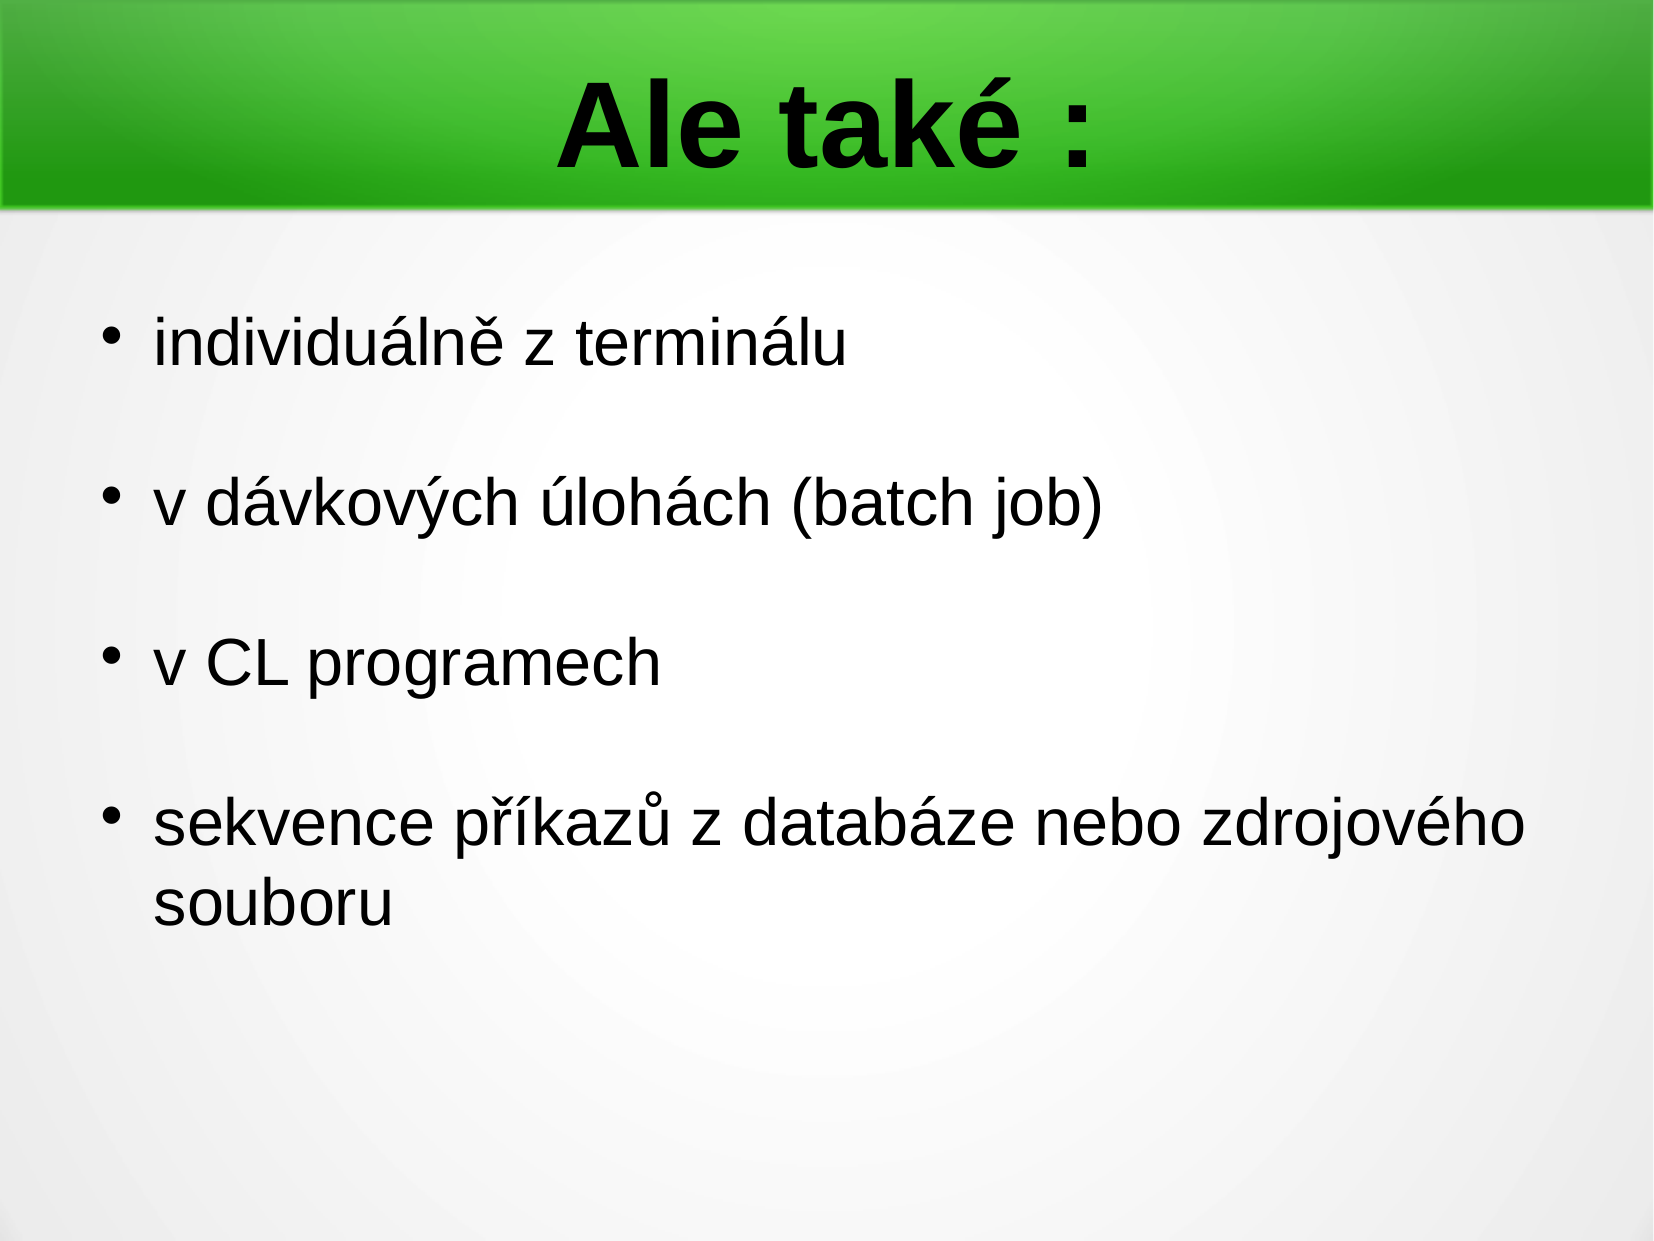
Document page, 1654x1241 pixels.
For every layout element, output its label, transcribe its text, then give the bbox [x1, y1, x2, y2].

text_box individuálně z terminálu v dávkových úlohách (batch job) v CL programech sekvence příkazů z databáze nebo zdrojového souboru [82, 299, 1571, 1019]
text_box Ale také : [82, 47, 1571, 189]
picture [0, 0, 1654, 1241]
